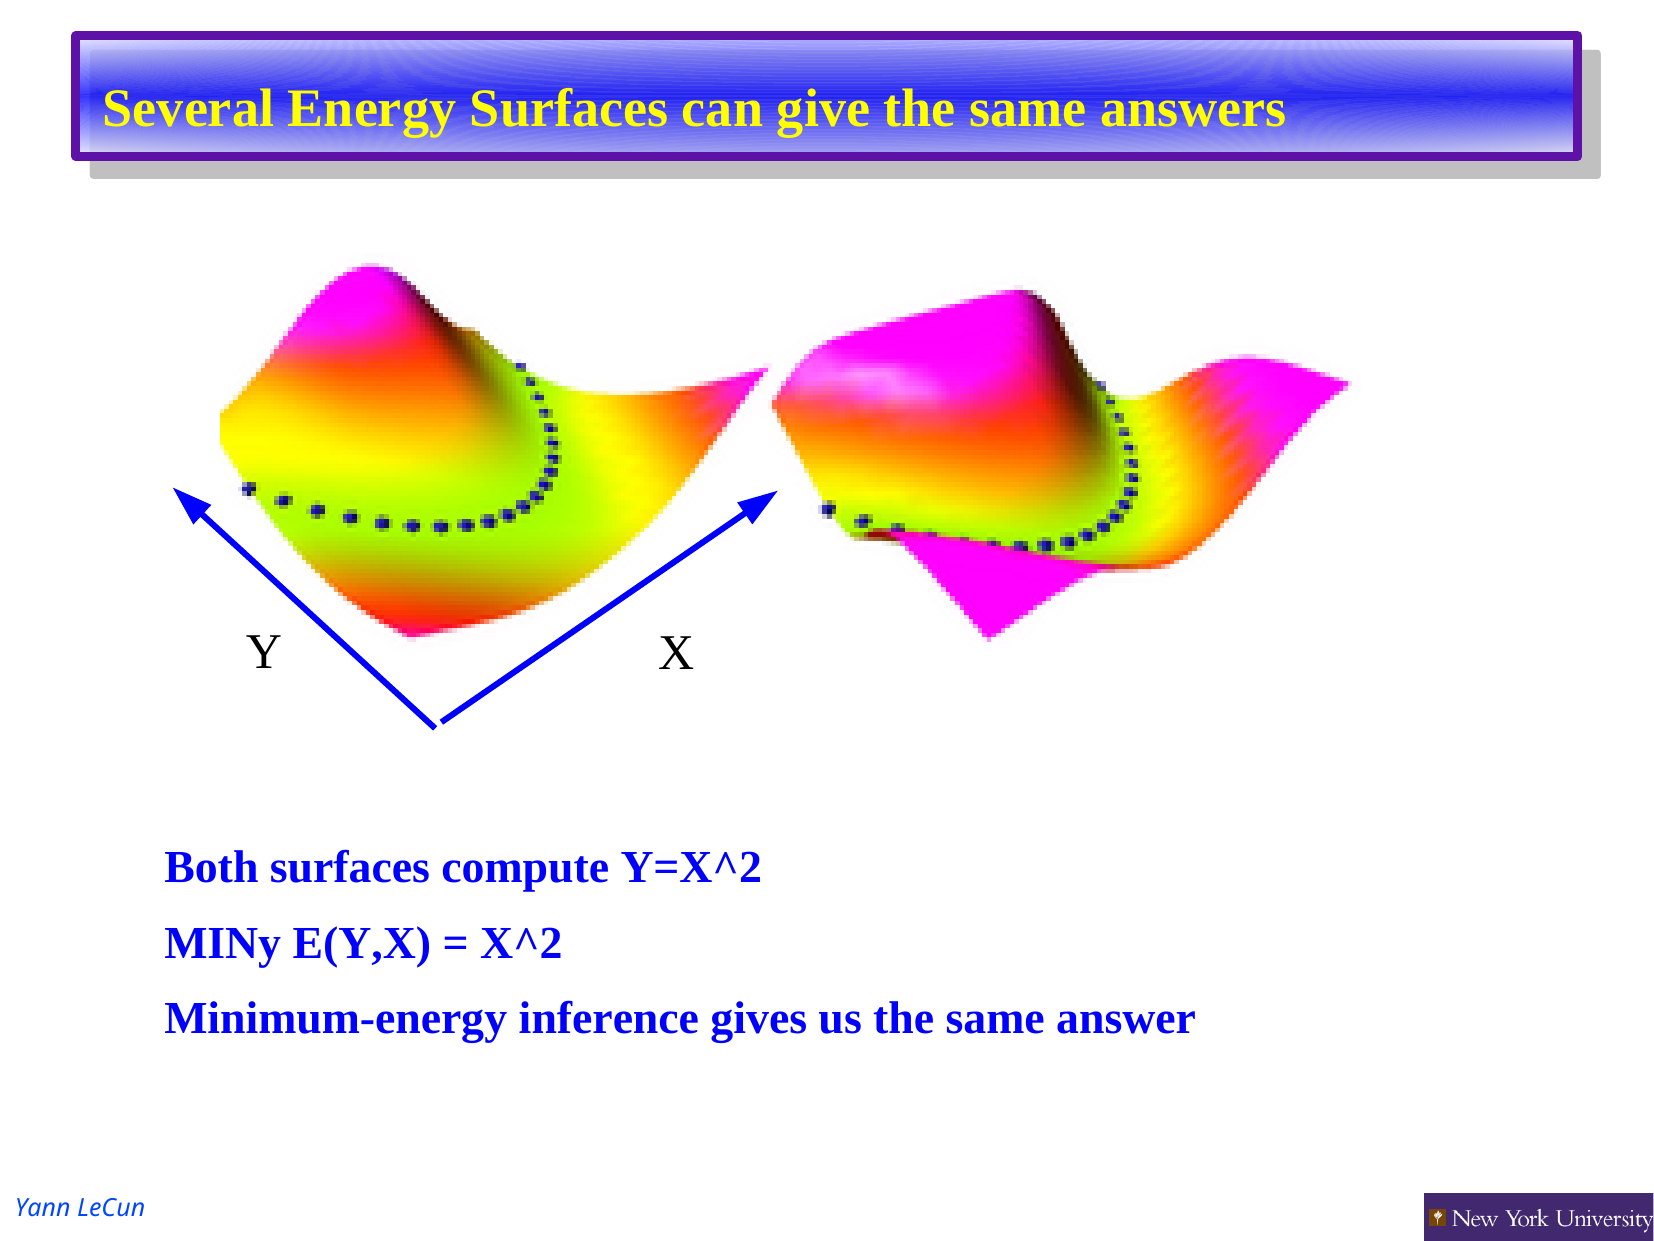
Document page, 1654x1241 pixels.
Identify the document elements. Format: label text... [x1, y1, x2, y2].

picture [220, 222, 1362, 679]
text_box X [658, 624, 695, 694]
picture [220, 536, 375, 679]
text_box Y [245, 623, 282, 693]
picture [1424, 1193, 1654, 1241]
title Several Energy Surfaces can give the same answers [75, 35, 1578, 157]
list Both surfaces compute Y=X^2 MINy E(Y,X) = X^2 Minimum-energy inference gives us the same answer [164, 842, 1355, 1136]
